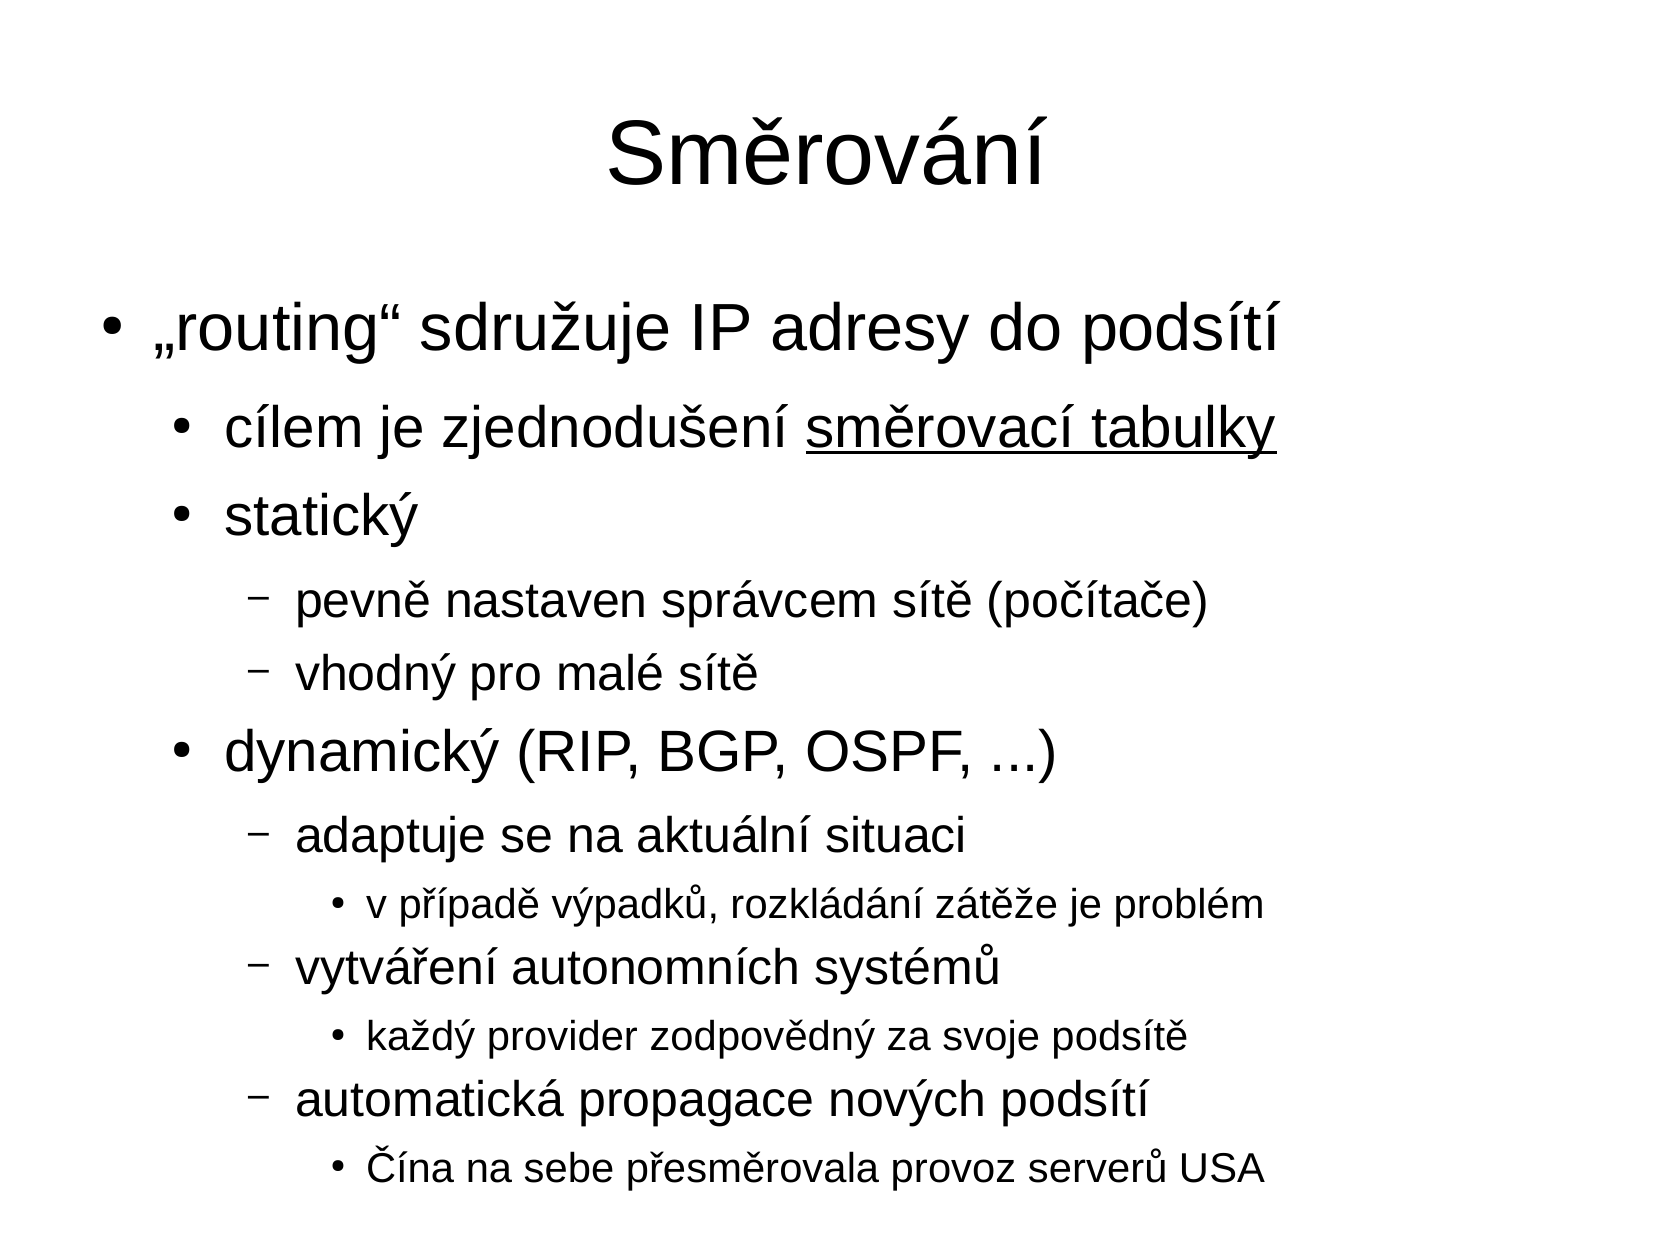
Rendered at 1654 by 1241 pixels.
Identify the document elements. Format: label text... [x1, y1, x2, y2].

title Směrování [82, 56, 1571, 250]
list „routing“ sdružuje IP adresy do podsítí cílem je zjednodušení směrovací tabulky statický pevně nastaven správcem sítě (počítače) vhodný pro malé sítě dynamický (RIP, BGP, OSPF, ...) adaptuje se na aktuální situaci v případě výpadků, rozkládání zátěže je problém vytváření autonomních systémů každý provider zodpovědný za svoje podsítě automatická propagace nových podsítí Čína na sebe přesměrovala provoz serverů USA [82, 290, 1571, 1191]
